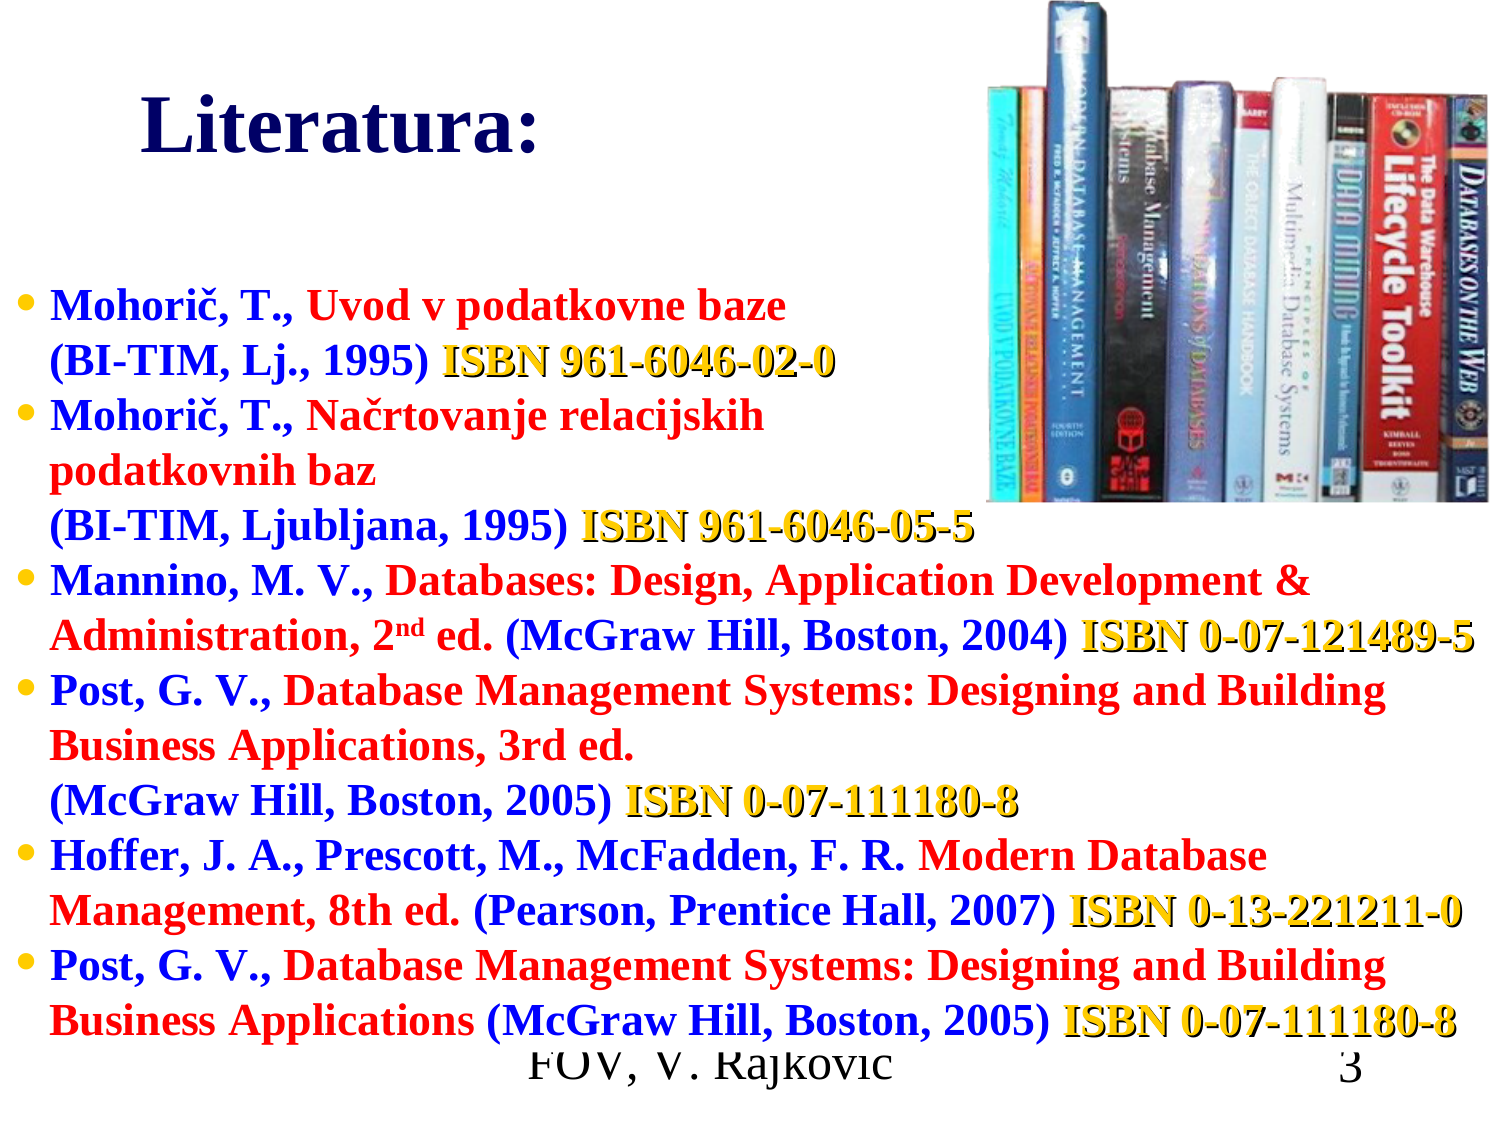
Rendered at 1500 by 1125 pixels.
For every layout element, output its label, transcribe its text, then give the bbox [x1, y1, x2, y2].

text_box Literatura: [125, 62, 558, 178]
text_box Mohorič, T., Uvod v podatkovne baze (BI-TIM, Lj., 1995) ISBN 961-6046-02-0 Mohorič, T., Načrtovanje relacijskih podatkovnih baz (BI-TIM, Ljubljana, 1995) ISBN 961-6046-05-5 Mannino, M. V., Databases: Design, Application Development & Administration, 2nd ed. (McGraw Hill, Boston, 2004) ISBN 0-07-121489-5 Post, G. V., Database Management Systems: Designing and Building Business Applications, 3rd ed. (McGraw Hill, Boston, 2005) ISBN 0-07-111180-8 Hoffer, J. A., Prescott, M., McFadden, F. R. Modern Database Management, 8th ed. (Pearson, Prentice Hall, 2007) ISBN 0-13-221211-0 Post, G. V., Database Management Systems: Designing and Building Business Applications (McGraw Hill, Boston, 2005) ISBN 0-07-111180-8 [0, 267, 1500, 1053]
picture [986, 0, 1500, 601]
